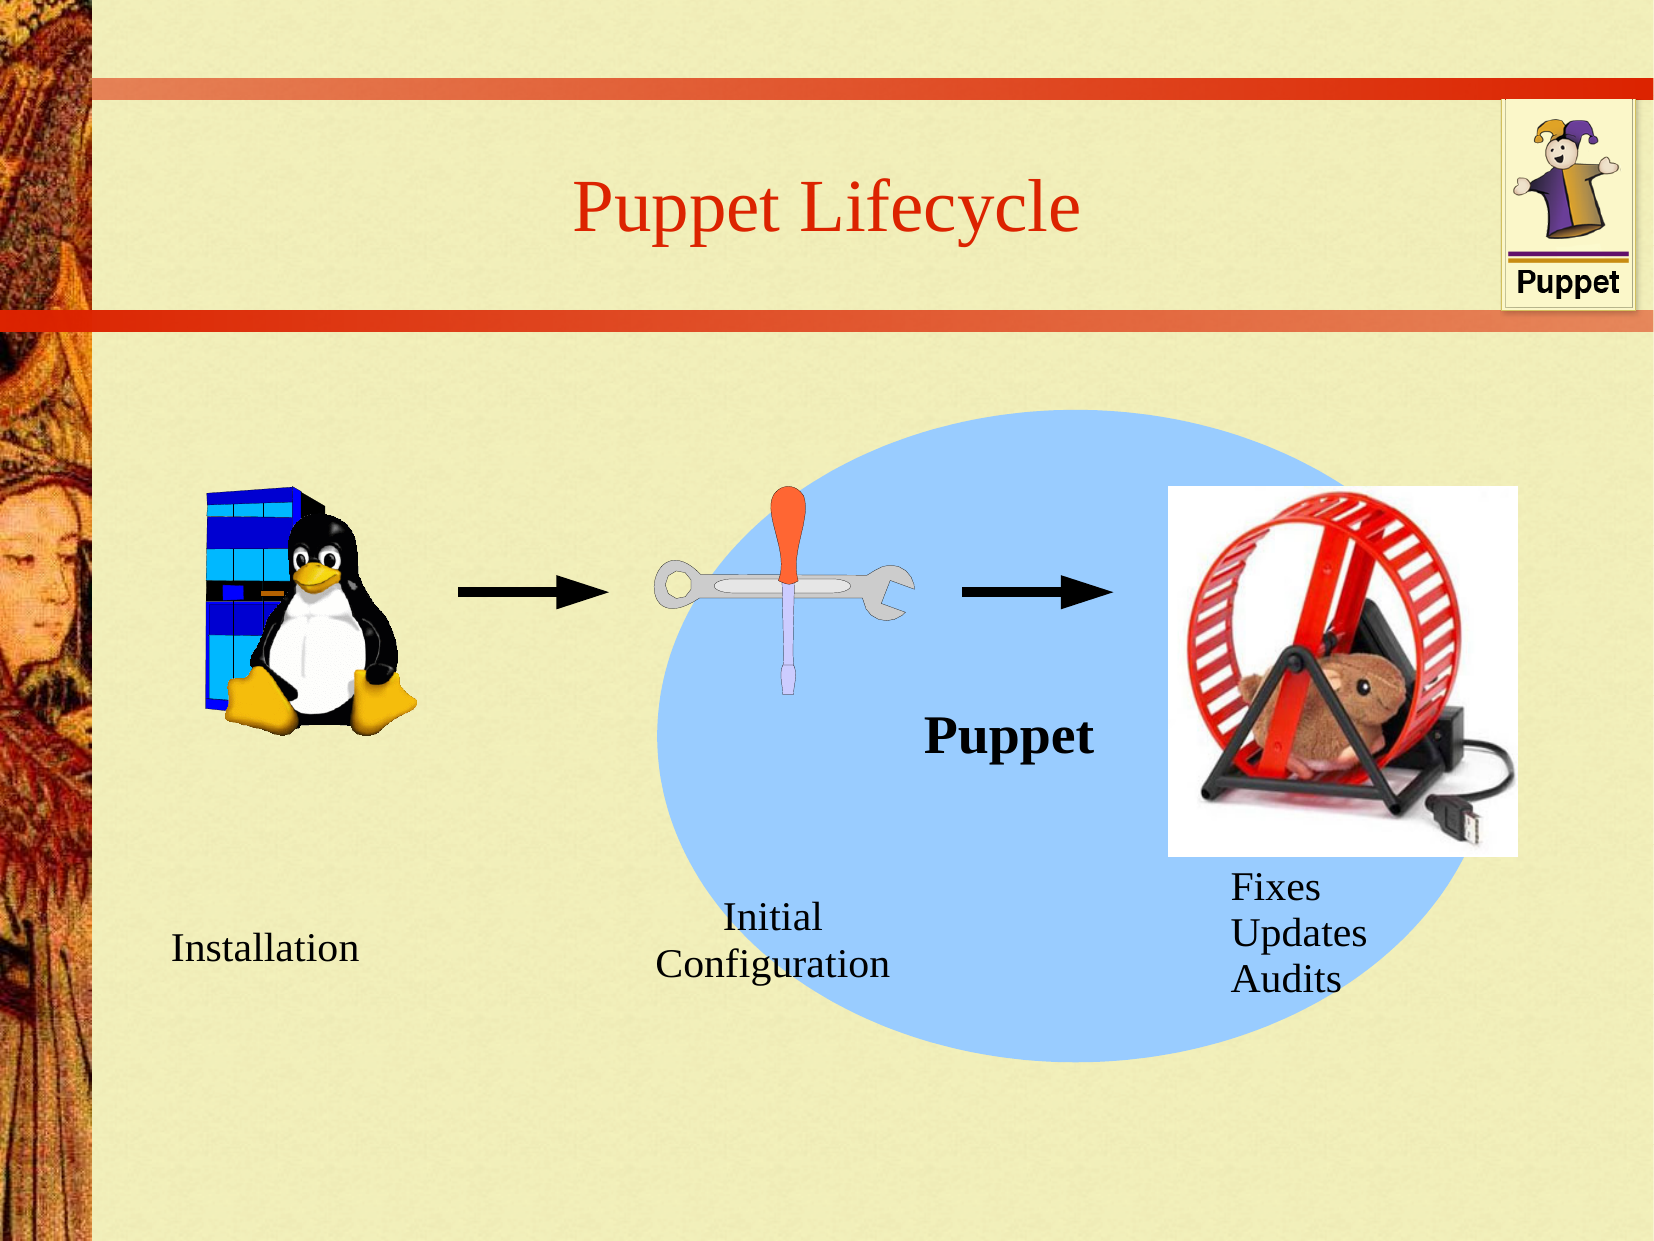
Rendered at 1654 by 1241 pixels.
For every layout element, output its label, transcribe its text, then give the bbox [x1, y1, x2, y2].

title Puppet Lifecycle [121, 102, 1534, 311]
picture [0, 0, 1654, 1241]
chart [75, 350, 1651, 1201]
